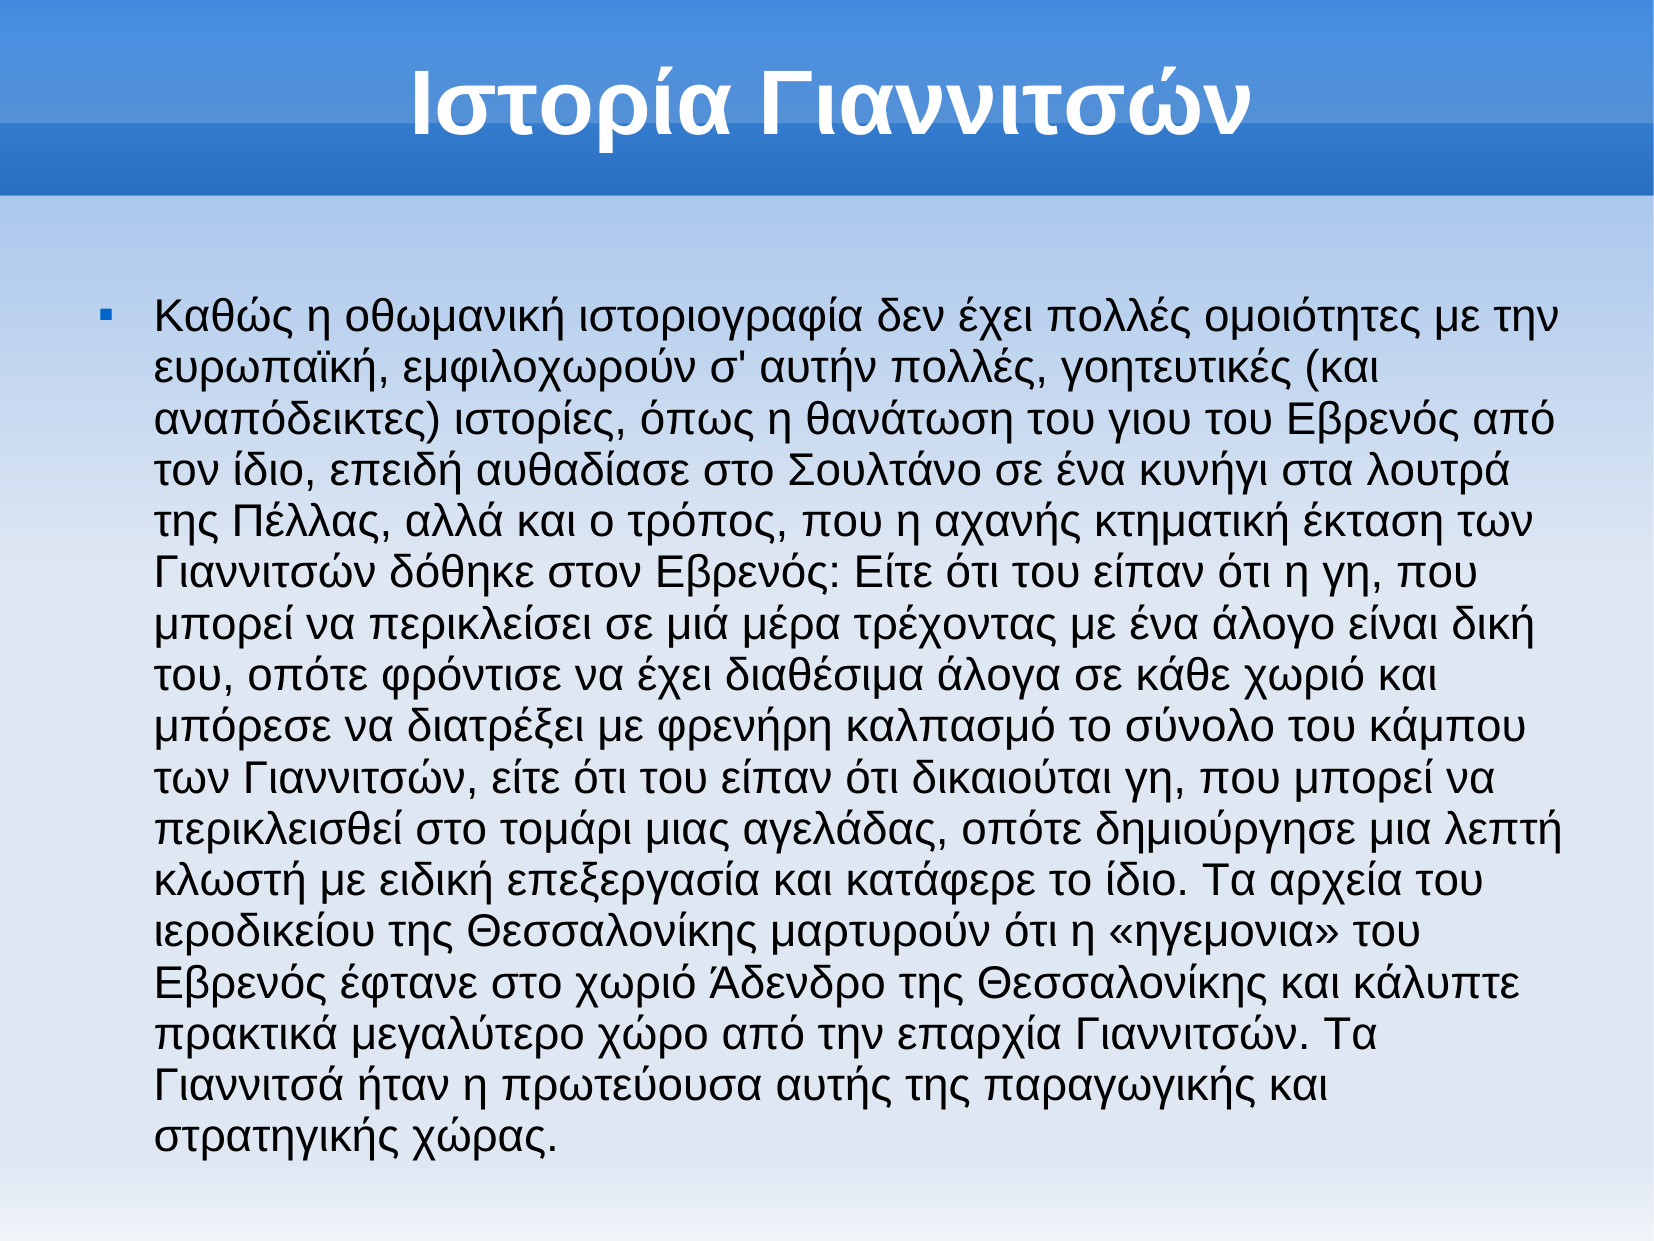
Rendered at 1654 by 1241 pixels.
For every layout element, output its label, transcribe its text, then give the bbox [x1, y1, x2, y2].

title Ιστορία Γιαννιτσών [88, 0, 1577, 207]
picture [0, 0, 1654, 1241]
list Καθώς η οθωμανική ιστοριογραφία δεν έχει πολλές ομοιότητες με την ευρωπαϊκή, εμφιλοχωρούν σ' αυτήν πολλές, γοητευτικές (και αναπόδεικτες) ιστορίες, όπως η θανάτωση του γιου του Εβρενός από τον ίδιο, επειδή αυθαδίασε στο Σουλτάνο σε ένα κυνήγι στα λουτρά της Πέλλας, αλλά και ο τρόπος, που η αχανής κτηματική έκταση των Γιαννιτσών δόθηκε στον Εβρενός: Είτε ότι του είπαν ότι η γη, που μπορεί να περικλείσει σε μιά μέρα τρέχοντας με ένα άλογο είναι δική του, οπότε φρόντισε να έχει διαθέσιμα άλογα σε κάθε χωριό και μπόρεσε να διατρέξει με φρενήρη καλπασμό το σύνολο του κάμπου των Γιαννιτσών, είτε ότι του είπαν ότι δικαιούται γη, που μπορεί να περικλεισθεί στο τομάρι μιας αγελάδας, οπότε δημιούργησε μια λεπτή κλωστή με ειδική επεξεργασία και κατάφερε το ίδιο. Τα αρχεία του ιεροδικείου της Θεσσαλονίκης μαρτυρούν ότι η «ηγεμονια» του Εβρενός έφτανε στο χωριό Άδενδρο της Θεσσαλονίκης και κάλυπτε πρακτικά μεγαλύτερο χώρο από την επαρχία Γιαννιτσών. Τα Γιαννιτσά ήταν η πρωτεύουσα αυτής της παραγωγικής και στρατηγικής χώρας. [82, 290, 1571, 1162]
